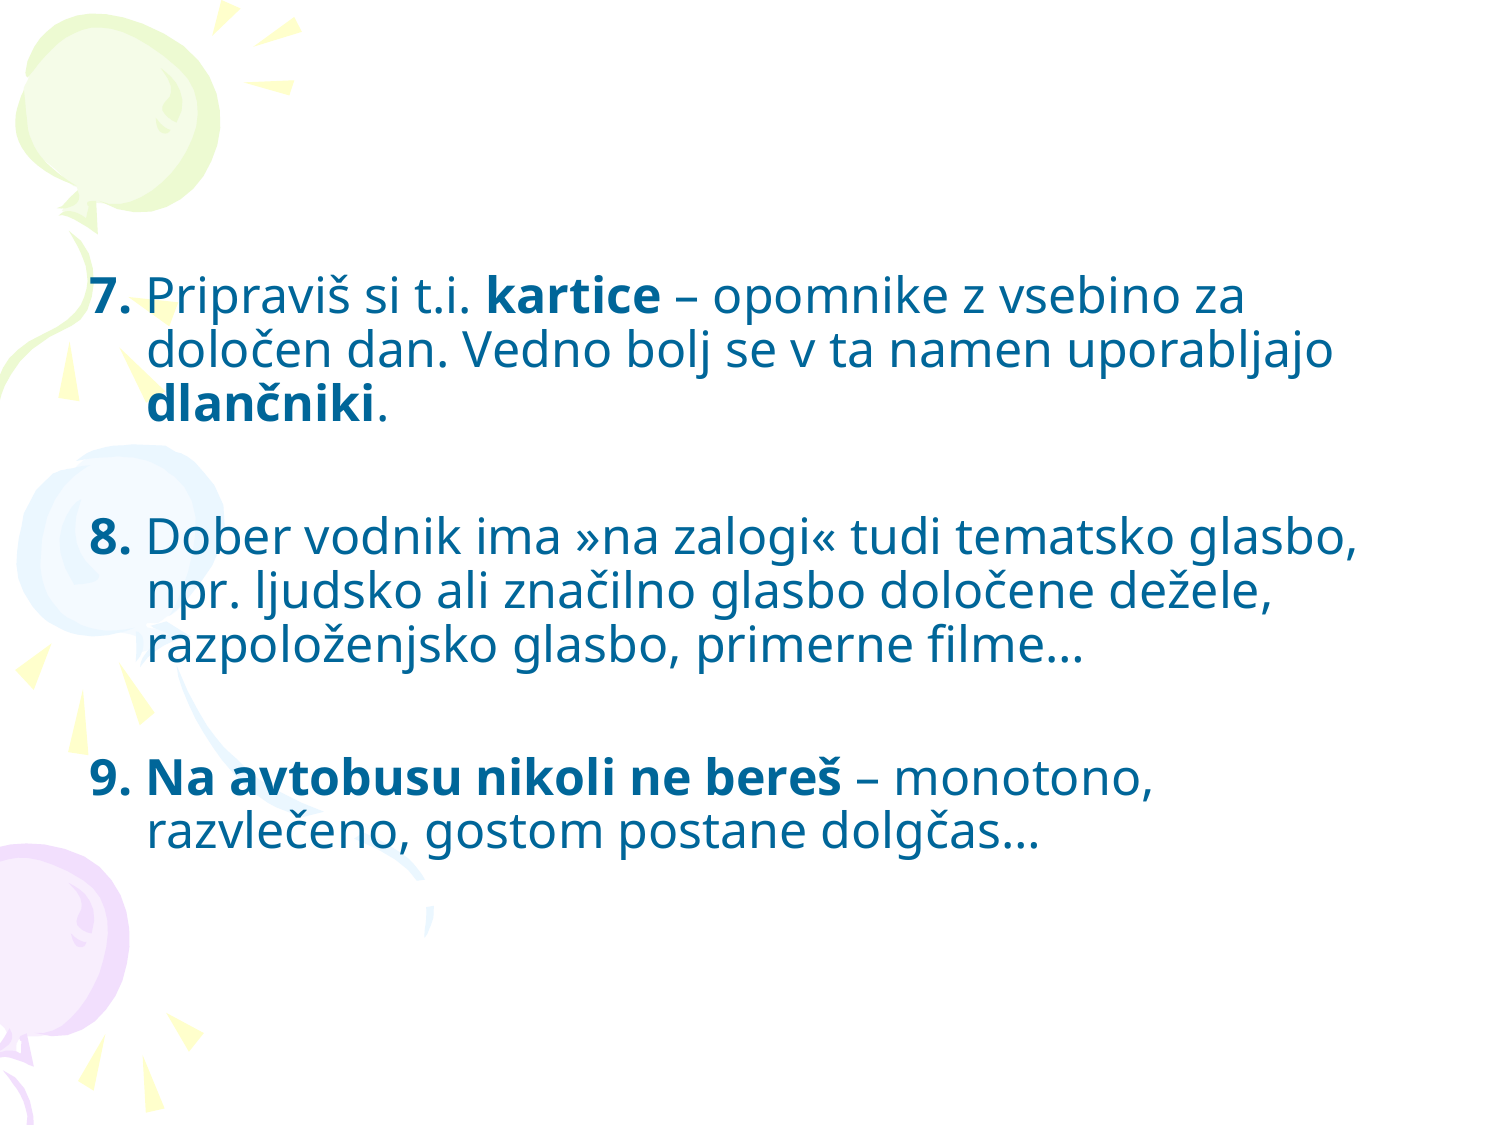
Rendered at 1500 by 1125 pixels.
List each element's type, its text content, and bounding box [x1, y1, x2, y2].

list 7. Pripraviš si t.i. kartice – opomnike z vsebino za določen dan. Vedno bolj se v ta namen uporabljajo dlančniki. 8. Dober vodnik ima »na zalogi« tudi tematsko glasbo, npr. ljudsko ali značilno glasbo določene dežele, razpoloženjsko glasbo, primerne filme… 9. Na avtobusu nikoli ne bereš – monotono, razvlečeno, gostom postane dolgčas… [75, 262, 1426, 994]
